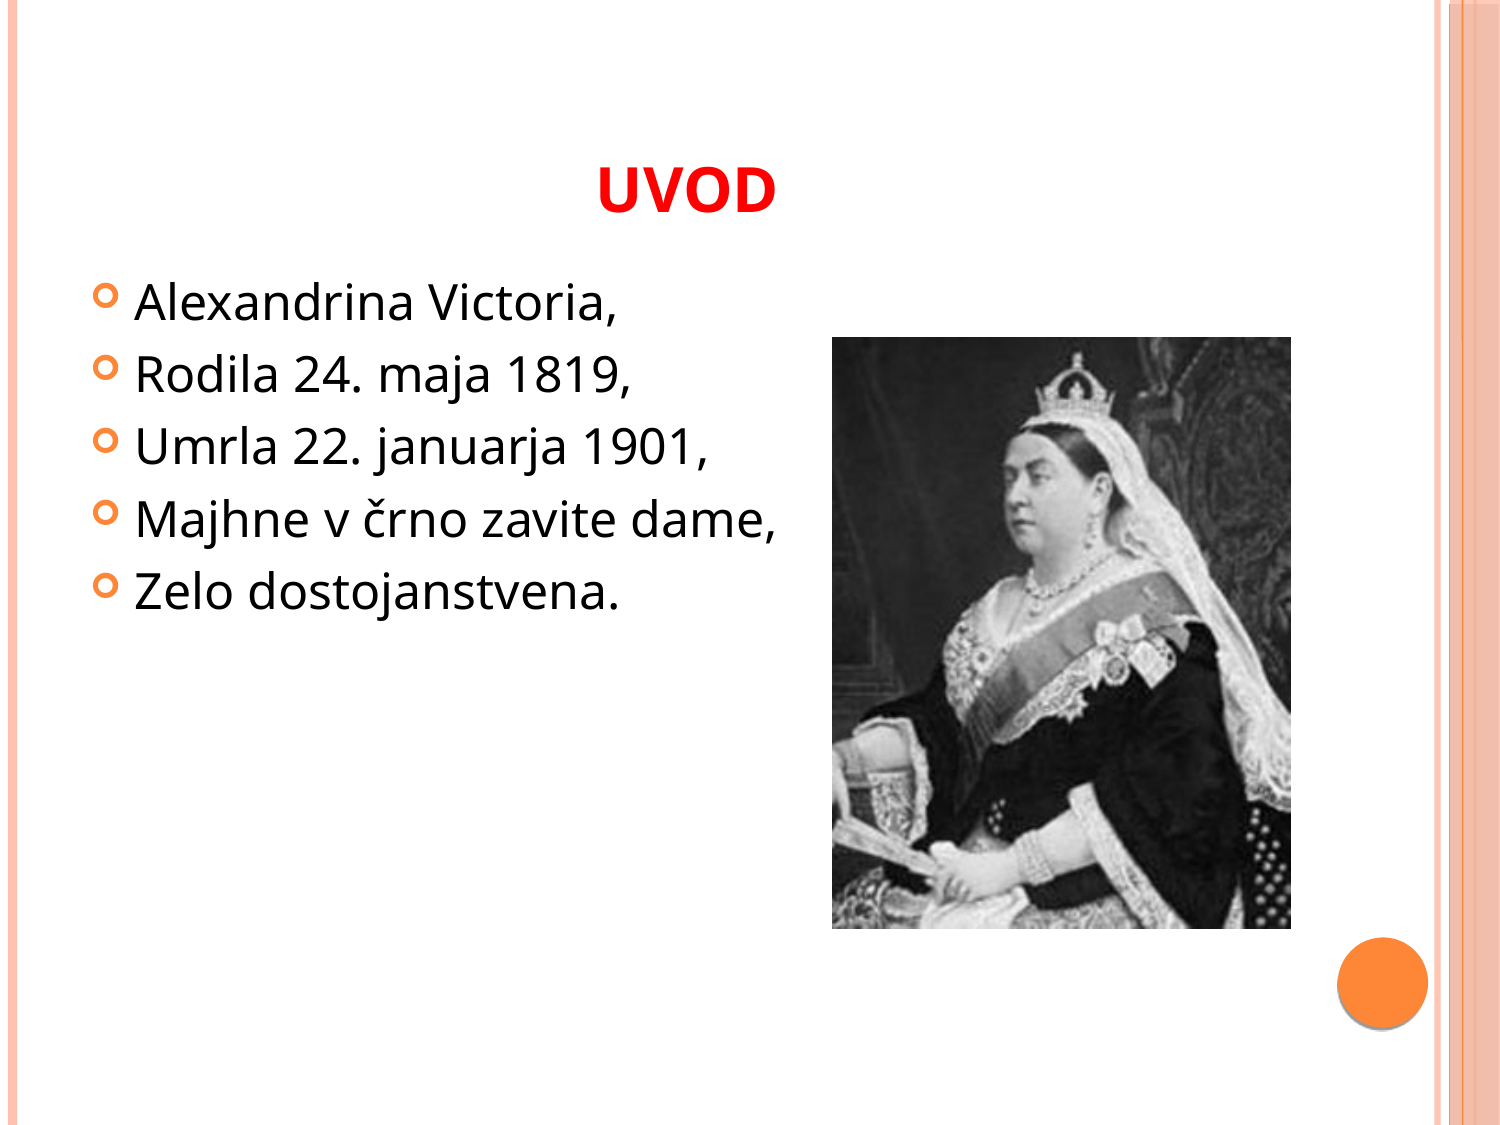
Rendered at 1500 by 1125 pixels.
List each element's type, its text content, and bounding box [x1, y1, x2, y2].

picture [832, 337, 1291, 929]
title UVOD [75, 45, 1300, 233]
list Alexandrina Victoria, Rodila 24. maja 1819, Umrla 22. januarja 1901, Majhne v črno zavite dame, Zelo dostojanstvena. [75, 262, 1300, 1062]
